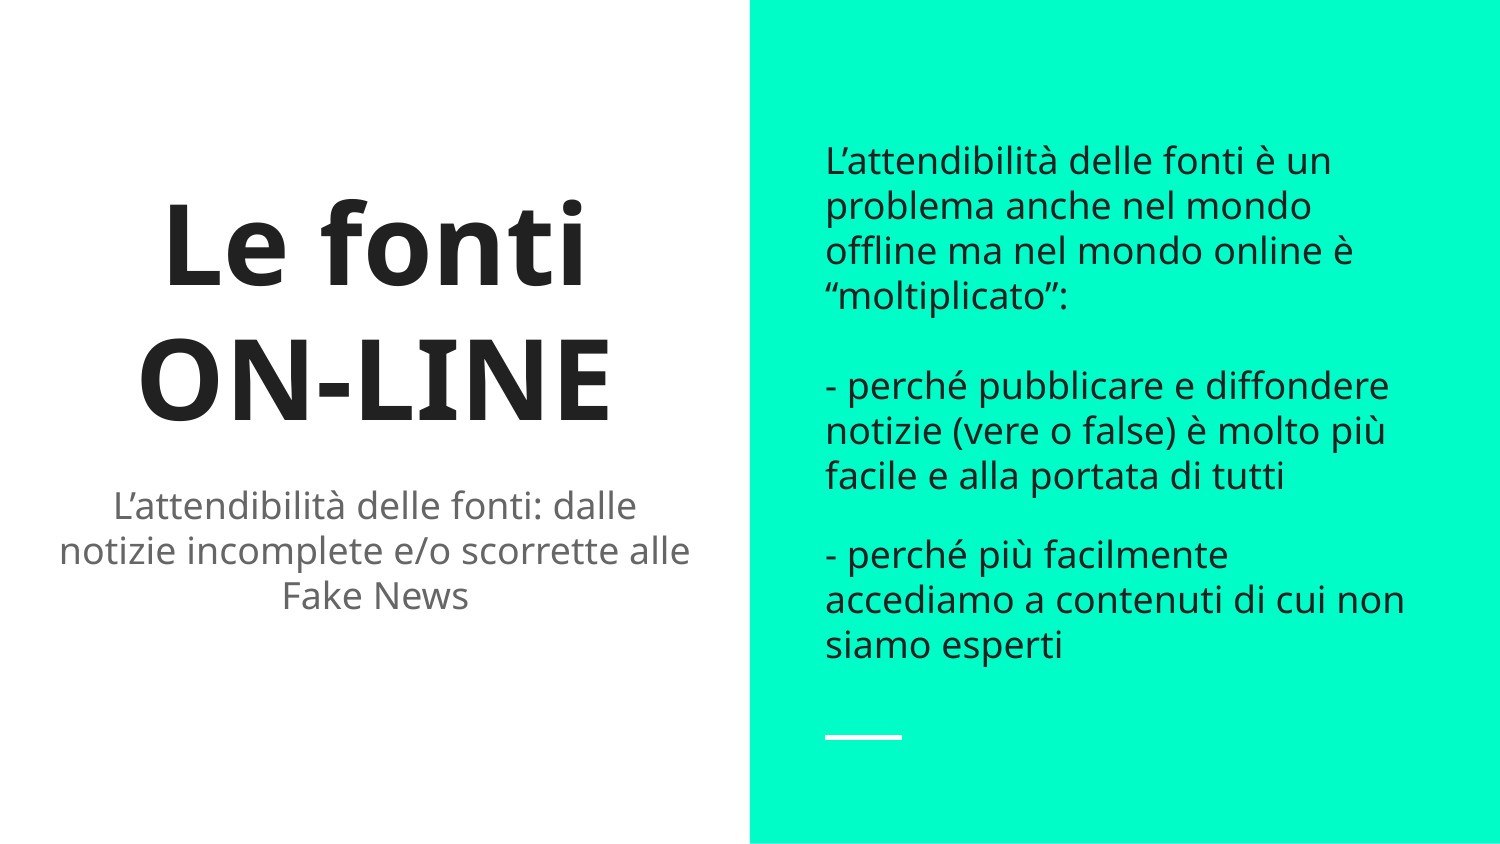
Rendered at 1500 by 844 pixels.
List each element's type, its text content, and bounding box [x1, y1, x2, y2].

subtitle L’attendibilità delle fonti: dalle notizie incomplete e/o scorrette alle Fake News [43, 466, 708, 688]
list L’attendibilità delle fonti è un problema anche nel mondo offline ma nel mondo online è “moltiplicato”: - perché pubblicare e diffondere notizie (vere o false) è molto più facile e alla portata di tutti - perché più facilmente accediamo a contenuti di cui non siamo esperti [810, 0, 1440, 725]
title Le fonti ON-LINE [43, 177, 708, 458]
